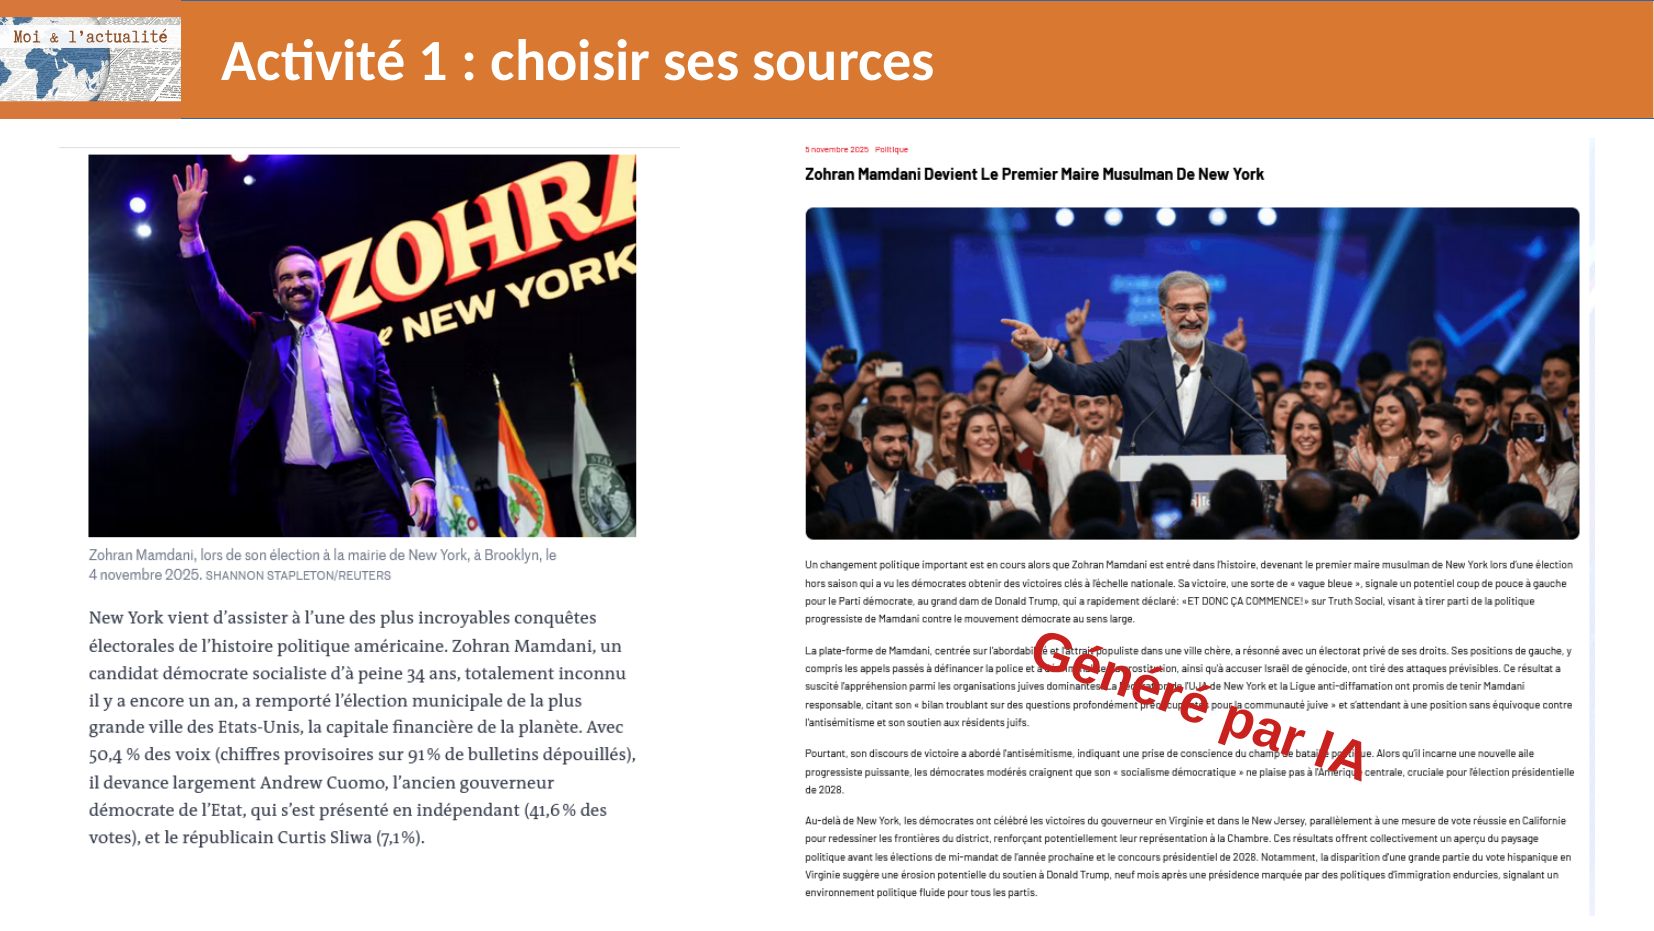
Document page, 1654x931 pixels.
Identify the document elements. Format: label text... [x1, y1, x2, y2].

picture [0, 0, 181, 119]
text_box [181, 0, 1654, 119]
picture [59, 147, 680, 852]
picture [797, 138, 1595, 916]
text_box Activité 1 : choisir ses sources [206, 29, 1329, 103]
text_box Généré par IA [968, 591, 1435, 820]
